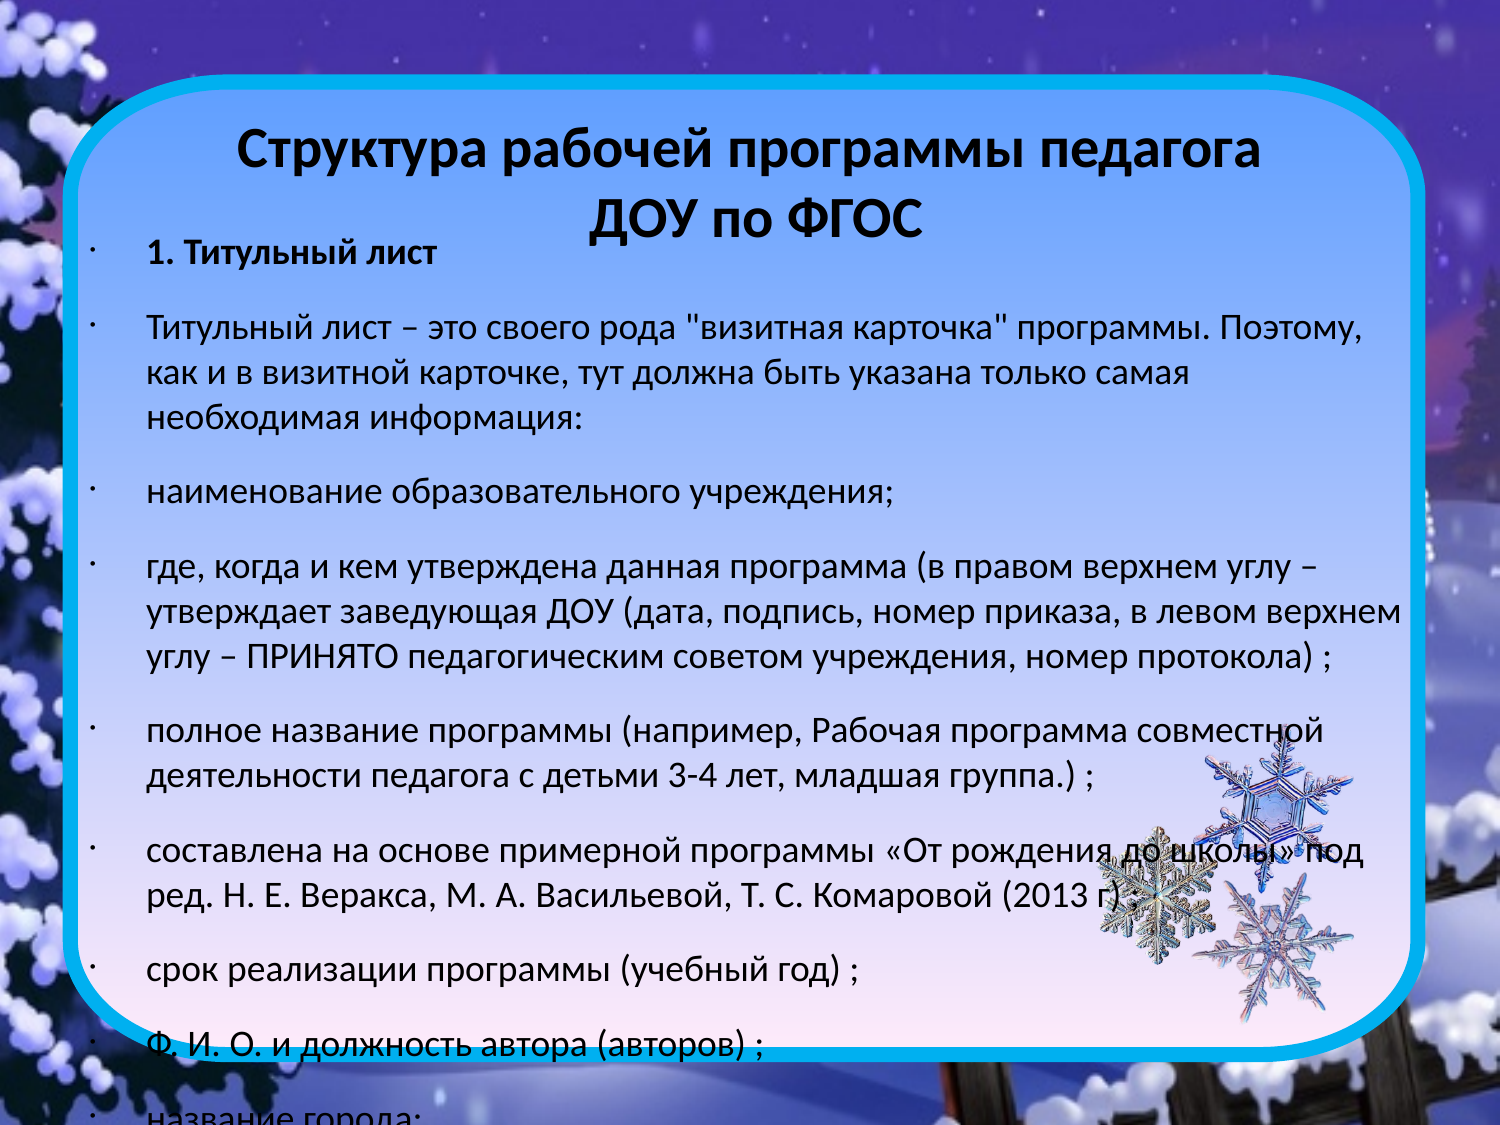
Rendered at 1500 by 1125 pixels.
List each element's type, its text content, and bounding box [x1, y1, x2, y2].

list 1. Титульный лист Титульный лист – это своего рода "визитная карточка" программы. Поэтому, как и в визитной карточке, тут должна быть указана только самая необходимая информация: наименование образовательного учреждения; где, когда и кем утверждена данная программа (в правом верхнем углу – утверждает заведующая ДОУ (дата, подпись, номер приказа, в левом верхнем углу – ПРИНЯТО педагогическим советом учреждения, номер протокола) ; полное название программы (например, Рабочая программа совместной деятельности педагога с детьми 3-4 лет, младшая группа.) ; составлена на основе примерной программы «От рождения до школы» под ред. Н. Е. Веракса, М. А. Васильевой, Т. С. Комаровой (2013 г) ; срок реализации программы (учебный год) ; Ф. И. О. и должность автора (авторов) ; название города; год разработки программы. [75, 219, 1425, 1071]
picture [359, 1115, 369, 1125]
picture [205, 1115, 212, 1121]
picture [320, 1115, 330, 1125]
picture [381, 1116, 387, 1125]
title Структура рабочей программы педагога ДОУ по ФГОС [75, 101, 1425, 219]
picture [280, 1115, 289, 1120]
picture [0, 0, 1500, 1125]
picture [341, 1115, 350, 1125]
